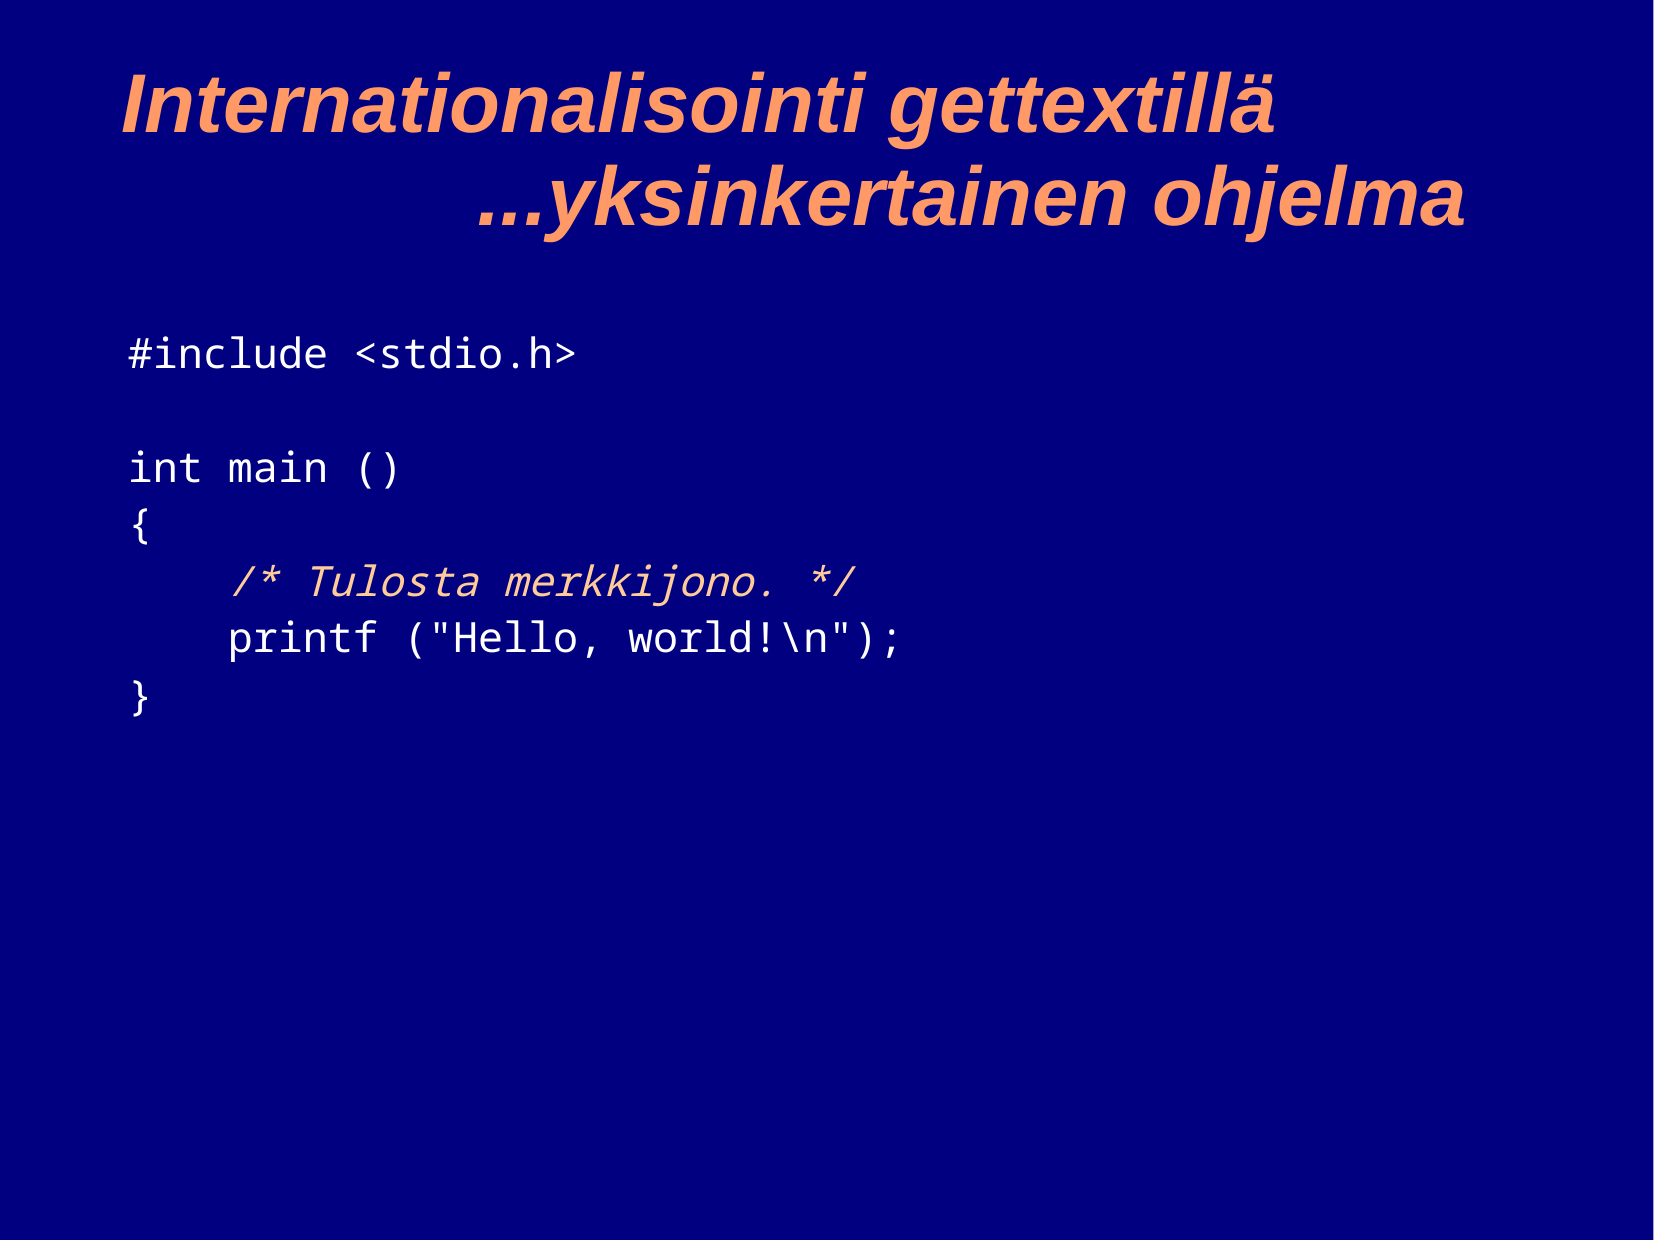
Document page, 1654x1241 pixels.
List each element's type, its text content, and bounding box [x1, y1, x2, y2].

text_box [118, 511, 1536, 621]
text_box [108, 295, 1526, 404]
text_box #include <stdio.h> int main () { /* Tulosta merkkijono. */ printf ("Hello, world!\n"); } [127, 323, 1615, 1103]
title Internationalisointi gettextillä ...yksinkertainen ohjelma [121, 41, 1534, 258]
